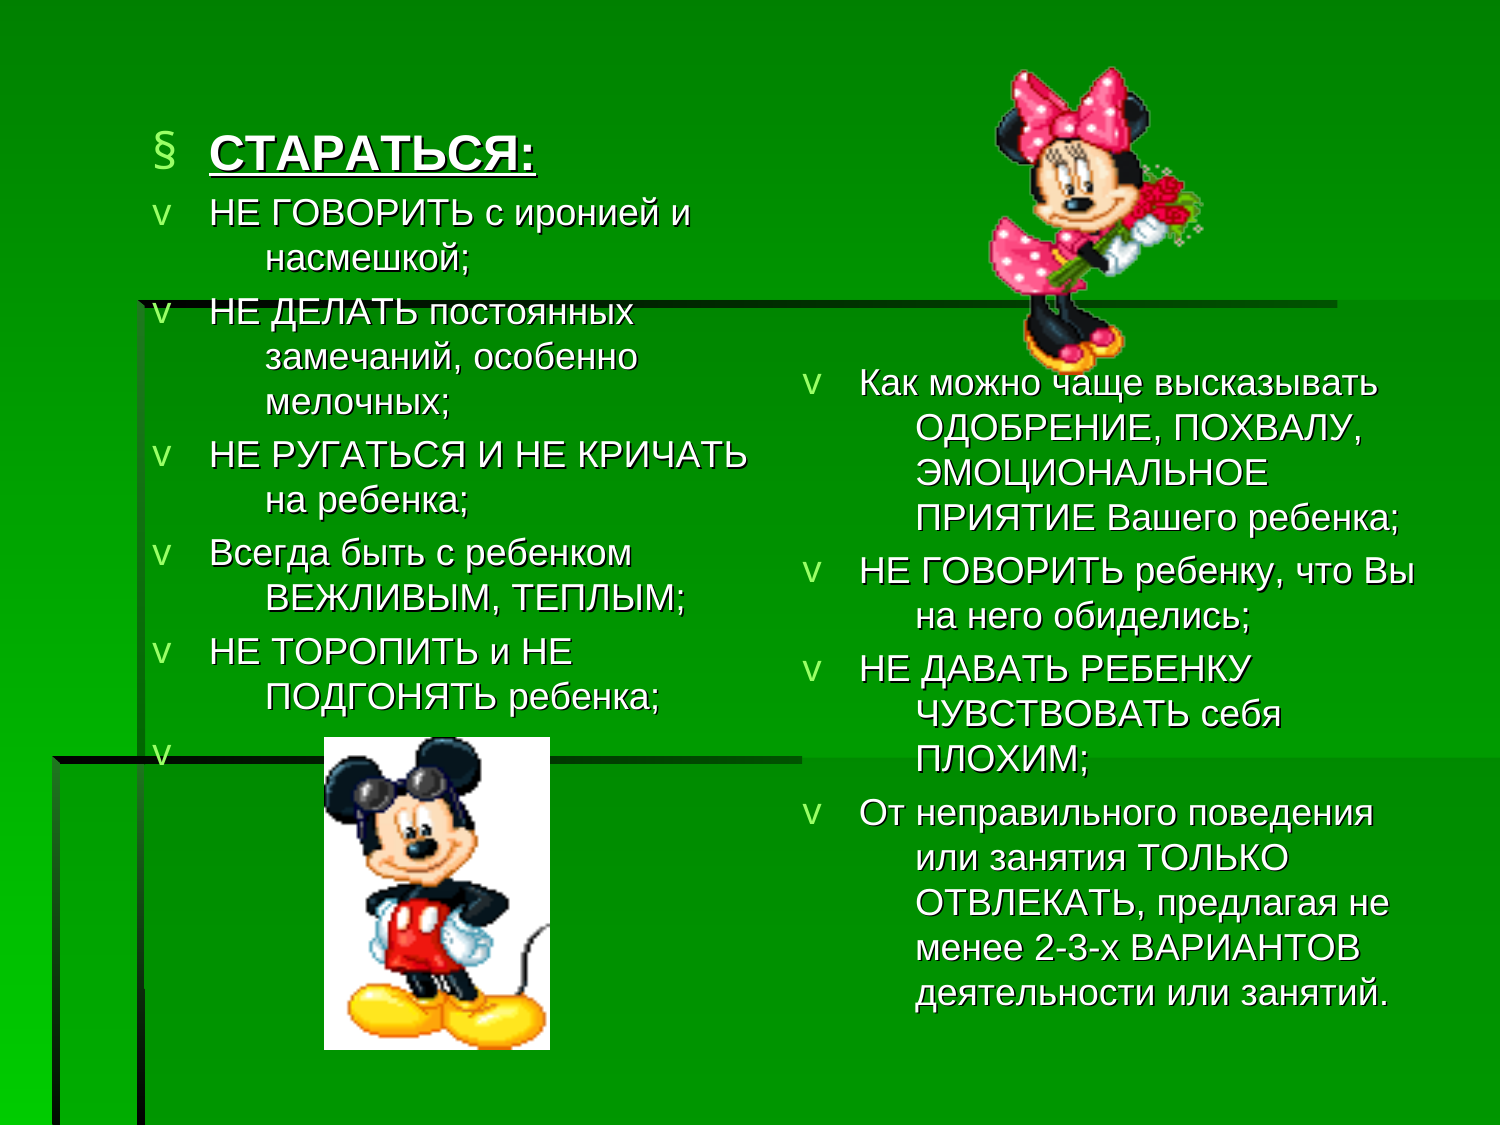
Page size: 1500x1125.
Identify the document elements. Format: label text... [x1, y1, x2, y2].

list СТАРАТЬСЯ: НЕ ГОВОРИТЬ с иронией и насмешкой; НЕ ДЕЛАТЬ постоянных замечаний, особенно мелочных; НЕ РУГАТЬСЯ И НЕ КРИЧАТЬ на ребенка; Всегда быть с ребенком ВЕЖЛИВЫМ, ТЕПЛЫМ; НЕ ТОРОПИТЬ и НЕ ПОДГОНЯТЬ ребенка; [137, 112, 782, 1000]
picture [912, 50, 1226, 376]
list Как можно чаще высказывать ОДОБРЕНИЕ, ПОХВАЛУ, ЭМОЦИОНАЛЬНОЕ ПРИЯТИЕ Вашего ребенка; НЕ ГОВОРИТЬ ребенку, что Вы на него обиделись; НЕ ДАВАТЬ РЕБЕНКУ ЧУВСТВОВАТЬ себя ПЛОХИМ; От неправильного поведения или занятия ТОЛЬКО ОТВЛЕКАТЬ, предлагая не менее 2-3-х ВАРИАНТОВ деятельности или занятий. [787, 350, 1432, 1125]
picture [324, 737, 550, 1051]
